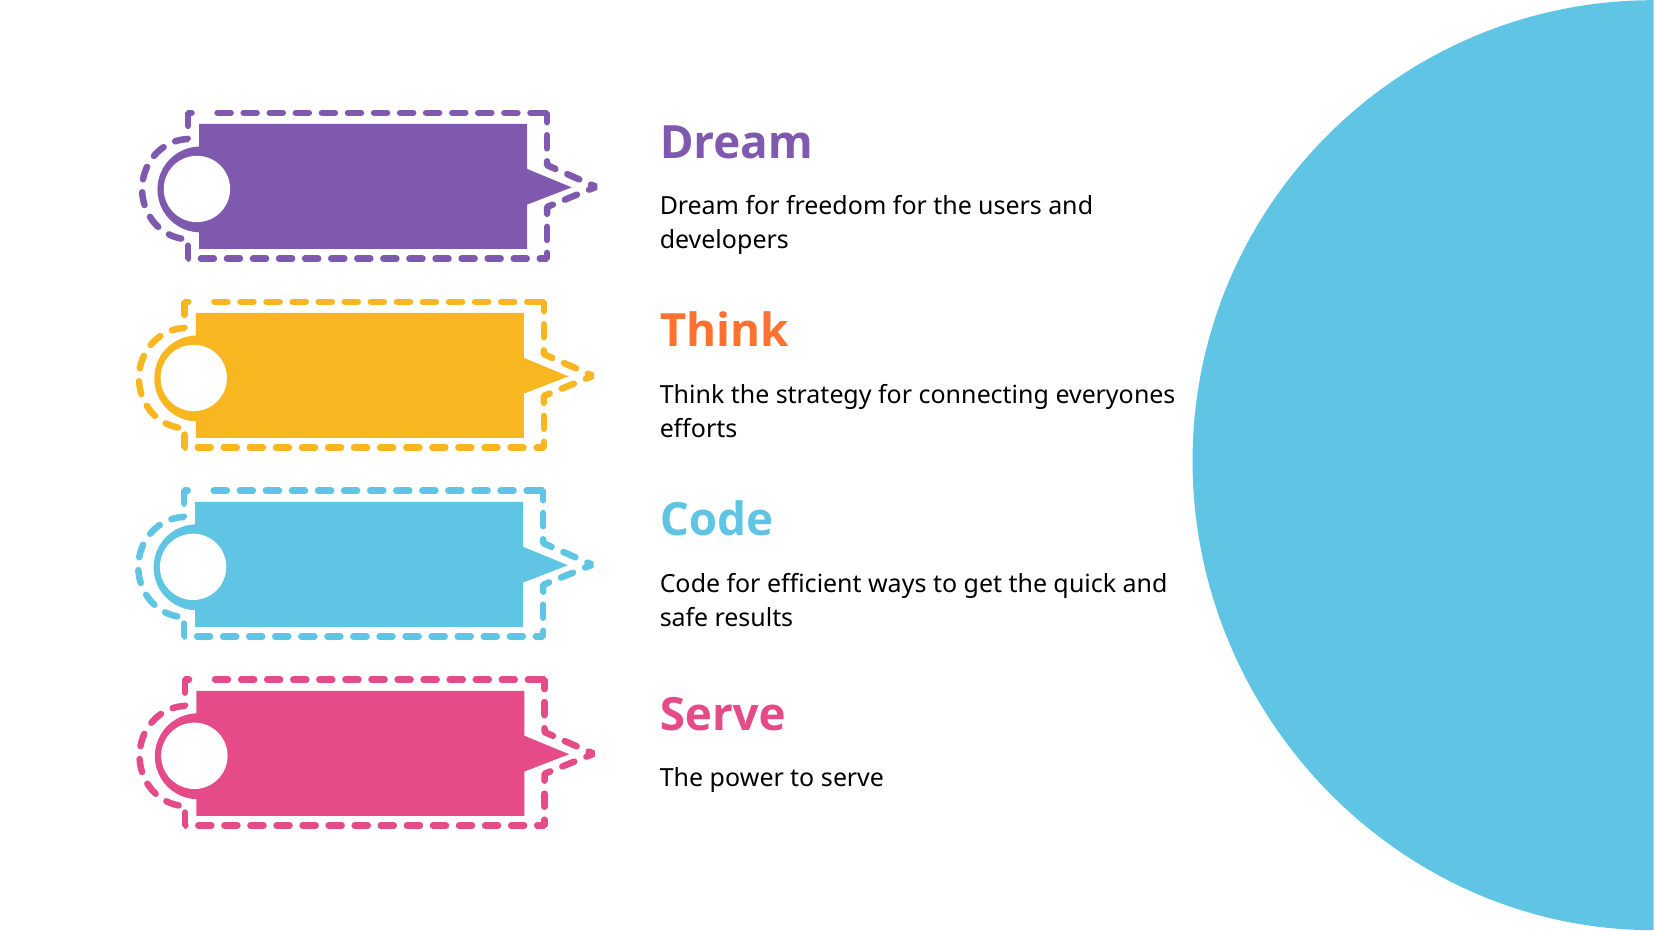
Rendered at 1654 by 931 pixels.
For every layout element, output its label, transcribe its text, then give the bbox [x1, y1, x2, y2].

title Think the strategy for connecting everyones efforts [659, 376, 1182, 477]
title Think [659, 277, 1156, 376]
text_box [153, 501, 568, 627]
text_box [154, 312, 569, 438]
title Code for efficient ways to get the quick and safe results [659, 565, 1182, 666]
title The power to serve [659, 760, 1182, 861]
title Dream for freedom for the users and developers [659, 187, 1182, 288]
title Dream [659, 89, 1156, 187]
text_box [157, 123, 572, 249]
text_box [154, 690, 570, 816]
title Serve [659, 661, 1156, 760]
title Code [659, 466, 1156, 565]
